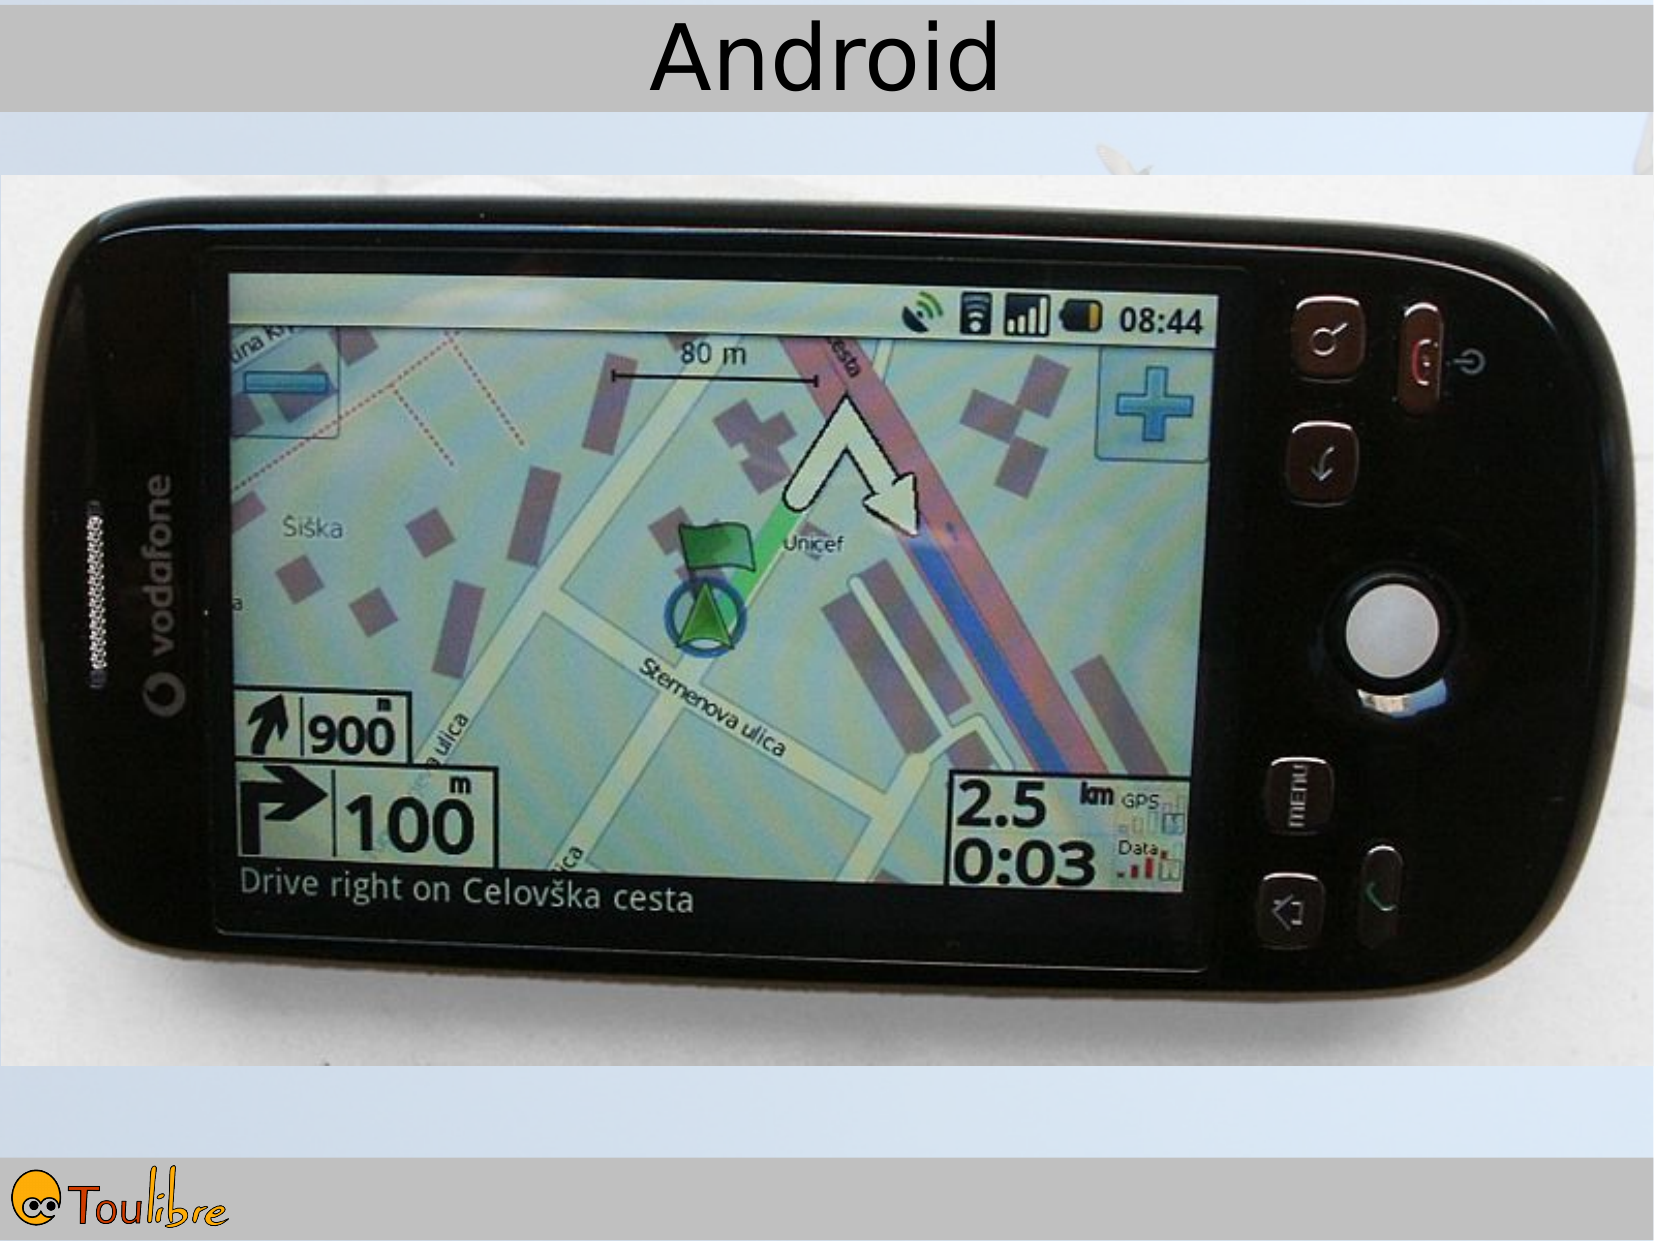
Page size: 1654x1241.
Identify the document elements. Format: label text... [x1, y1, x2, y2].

picture [1, 175, 1654, 1066]
title Android [0, 4, 1654, 112]
picture [11, 1165, 229, 1228]
